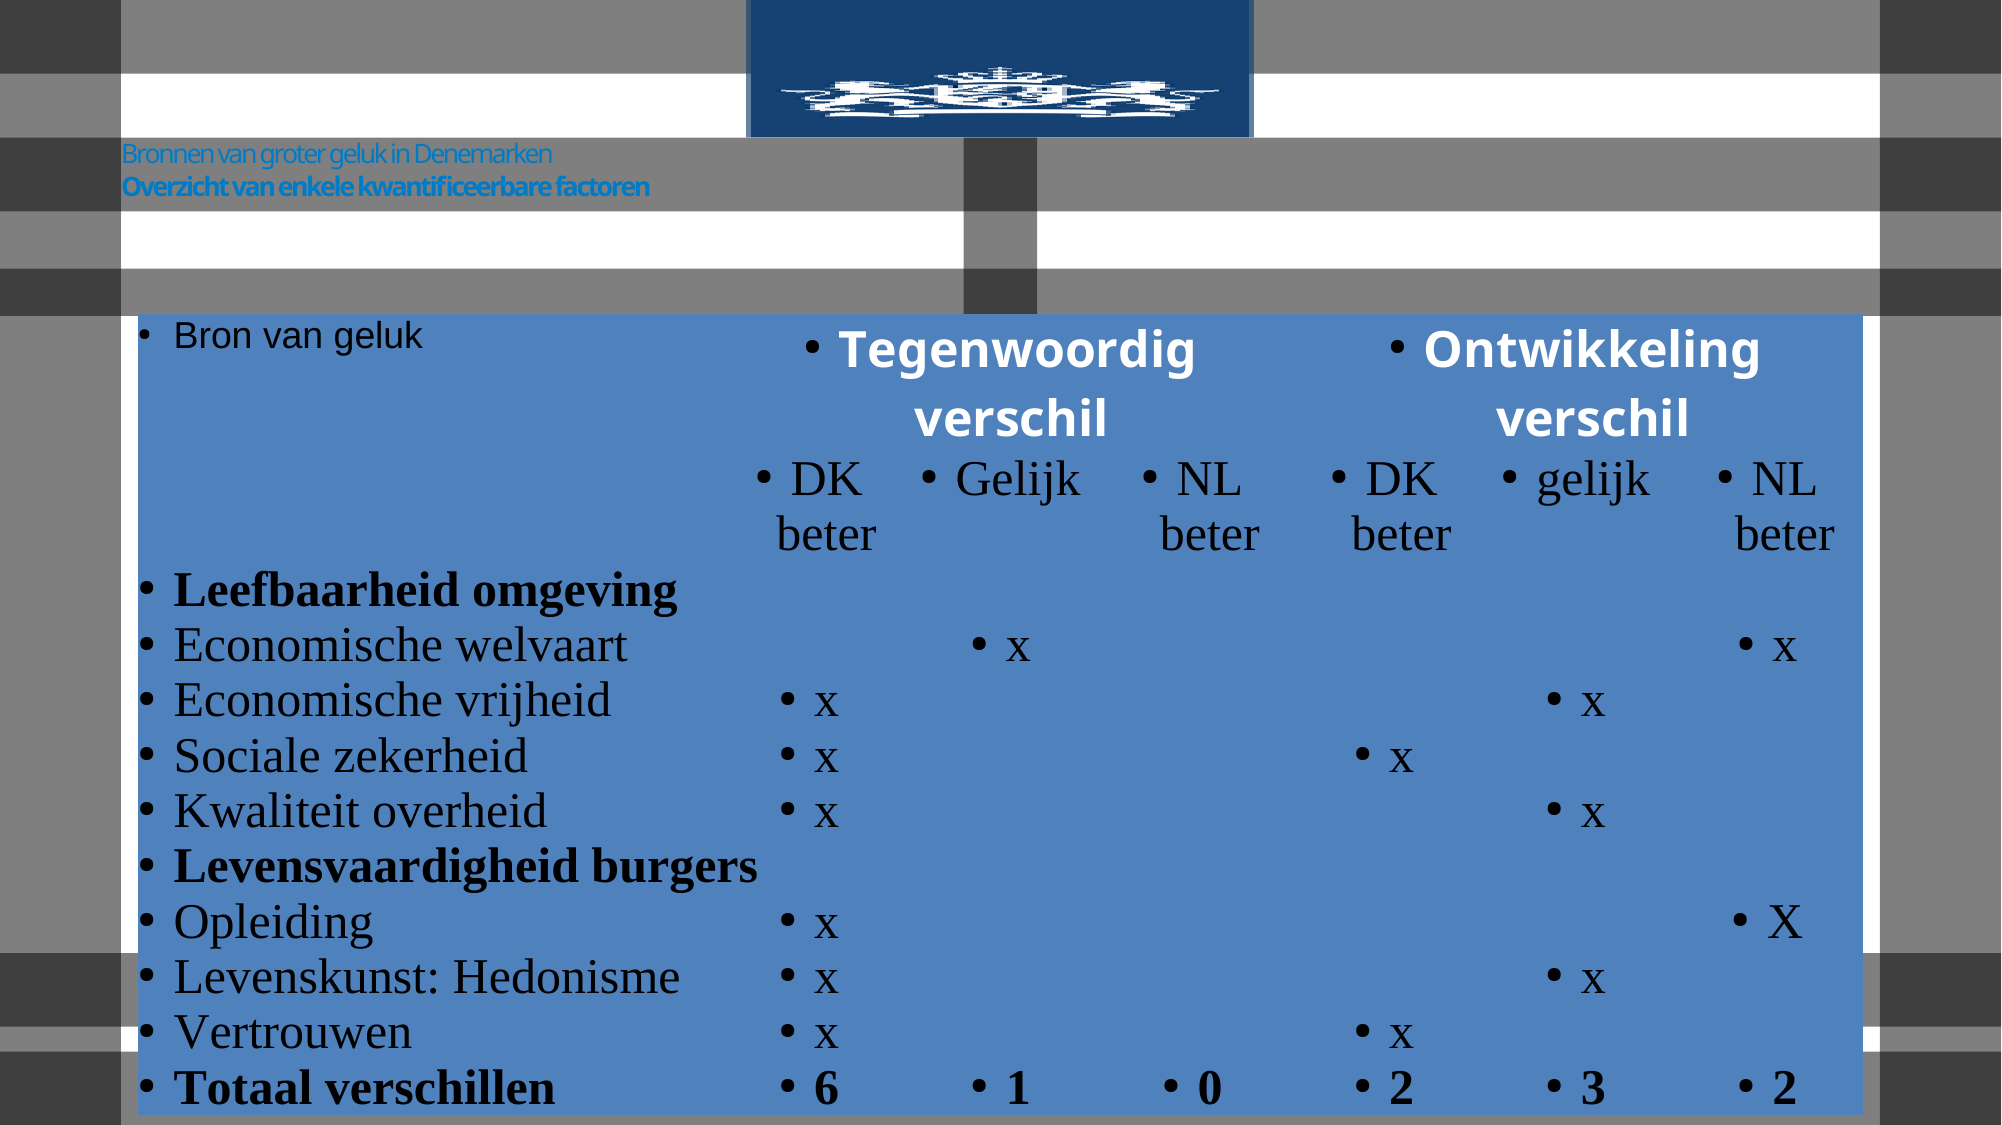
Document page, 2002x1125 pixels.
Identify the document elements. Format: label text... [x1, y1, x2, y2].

table_cell x [905, 617, 1096, 672]
table_cell 2 [1671, 1060, 1863, 1115]
table_cell [1288, 949, 1480, 1004]
table_cell Economische vrijheid [138, 672, 713, 728]
table_cell x [1480, 949, 1671, 1004]
table_cell [1096, 728, 1288, 783]
table_cell Leefbaarheid omgeving [138, 562, 1863, 617]
table_cell [1671, 783, 1863, 838]
table_cell [1671, 728, 1863, 783]
table_cell [1480, 894, 1671, 949]
table_cell 3 [1480, 1060, 1671, 1115]
table_cell Gelijk [905, 451, 1096, 562]
table_cell [1671, 1004, 1863, 1060]
table_cell NL beter [1671, 451, 1863, 562]
table_cell Totaal verschillen [138, 1060, 713, 1115]
table_cell [905, 1004, 1096, 1060]
table_cell [905, 672, 1096, 728]
table_cell 2 [1288, 1060, 1480, 1115]
table_cell X [1671, 894, 1863, 949]
table_cell NL beter [1096, 451, 1288, 562]
table_cell 6 [713, 1060, 905, 1115]
table_cell x [713, 949, 905, 1004]
table_cell [713, 617, 905, 672]
table_cell 1 [905, 1060, 1096, 1115]
table_cell [1671, 672, 1863, 728]
table_cell x [1288, 1004, 1480, 1060]
table_cell x [713, 728, 905, 783]
table_cell [1671, 949, 1863, 1004]
table_cell DK beter [713, 451, 905, 562]
table_cell [1288, 783, 1480, 838]
table_cell 0 [1096, 1060, 1288, 1115]
table_cell [1288, 617, 1480, 672]
table_cell [1096, 894, 1288, 949]
table_cell [1096, 617, 1288, 672]
table_cell [1096, 949, 1288, 1004]
table_cell [1096, 783, 1288, 838]
table_cell [1096, 1004, 1288, 1060]
table_cell x [1480, 672, 1671, 728]
table_cell [1096, 672, 1288, 728]
table_cell [1480, 728, 1671, 783]
title Bronnen van groter geluk in Denemarken Overzicht van enkele kwantificeerbare factoren [121, 137, 1880, 203]
table_cell Economische welvaart [138, 617, 713, 672]
table_cell [1480, 1004, 1671, 1060]
table_header Ontwikkeling verschil [1288, 314, 1863, 451]
table_cell [905, 728, 1096, 783]
table_cell x [713, 672, 905, 728]
table_cell x [713, 1004, 905, 1060]
table_cell x [1480, 783, 1671, 838]
table_cell Levenskunst: Hedonisme [138, 949, 713, 1004]
table_cell Opleiding [217, 917, 228, 937]
table_cell [1288, 894, 1480, 949]
table_cell DK beter [1288, 451, 1480, 562]
table_cell Sociale zekerheid [138, 728, 713, 783]
table_cell gelijk [1480, 451, 1671, 562]
table_cell x [1671, 617, 1863, 672]
table_cell x [1288, 728, 1480, 783]
table_cell x [713, 894, 905, 949]
table_cell x [713, 783, 905, 838]
table_cell Kwaliteit overheid [138, 783, 713, 838]
table_cell [905, 949, 1096, 1004]
table_cell [1288, 672, 1480, 728]
table_header Tegenwoordig verschil [713, 314, 1288, 451]
table_cell Opleiding [138, 894, 713, 949]
table_cell [905, 783, 1096, 838]
table_cell [905, 894, 1096, 949]
table_cell [1480, 617, 1671, 672]
table_header Bron van geluk [138, 314, 713, 562]
table_cell Vertrouwen [138, 1004, 713, 1060]
table_cell Levensvaardigheid burgers [138, 838, 1863, 894]
